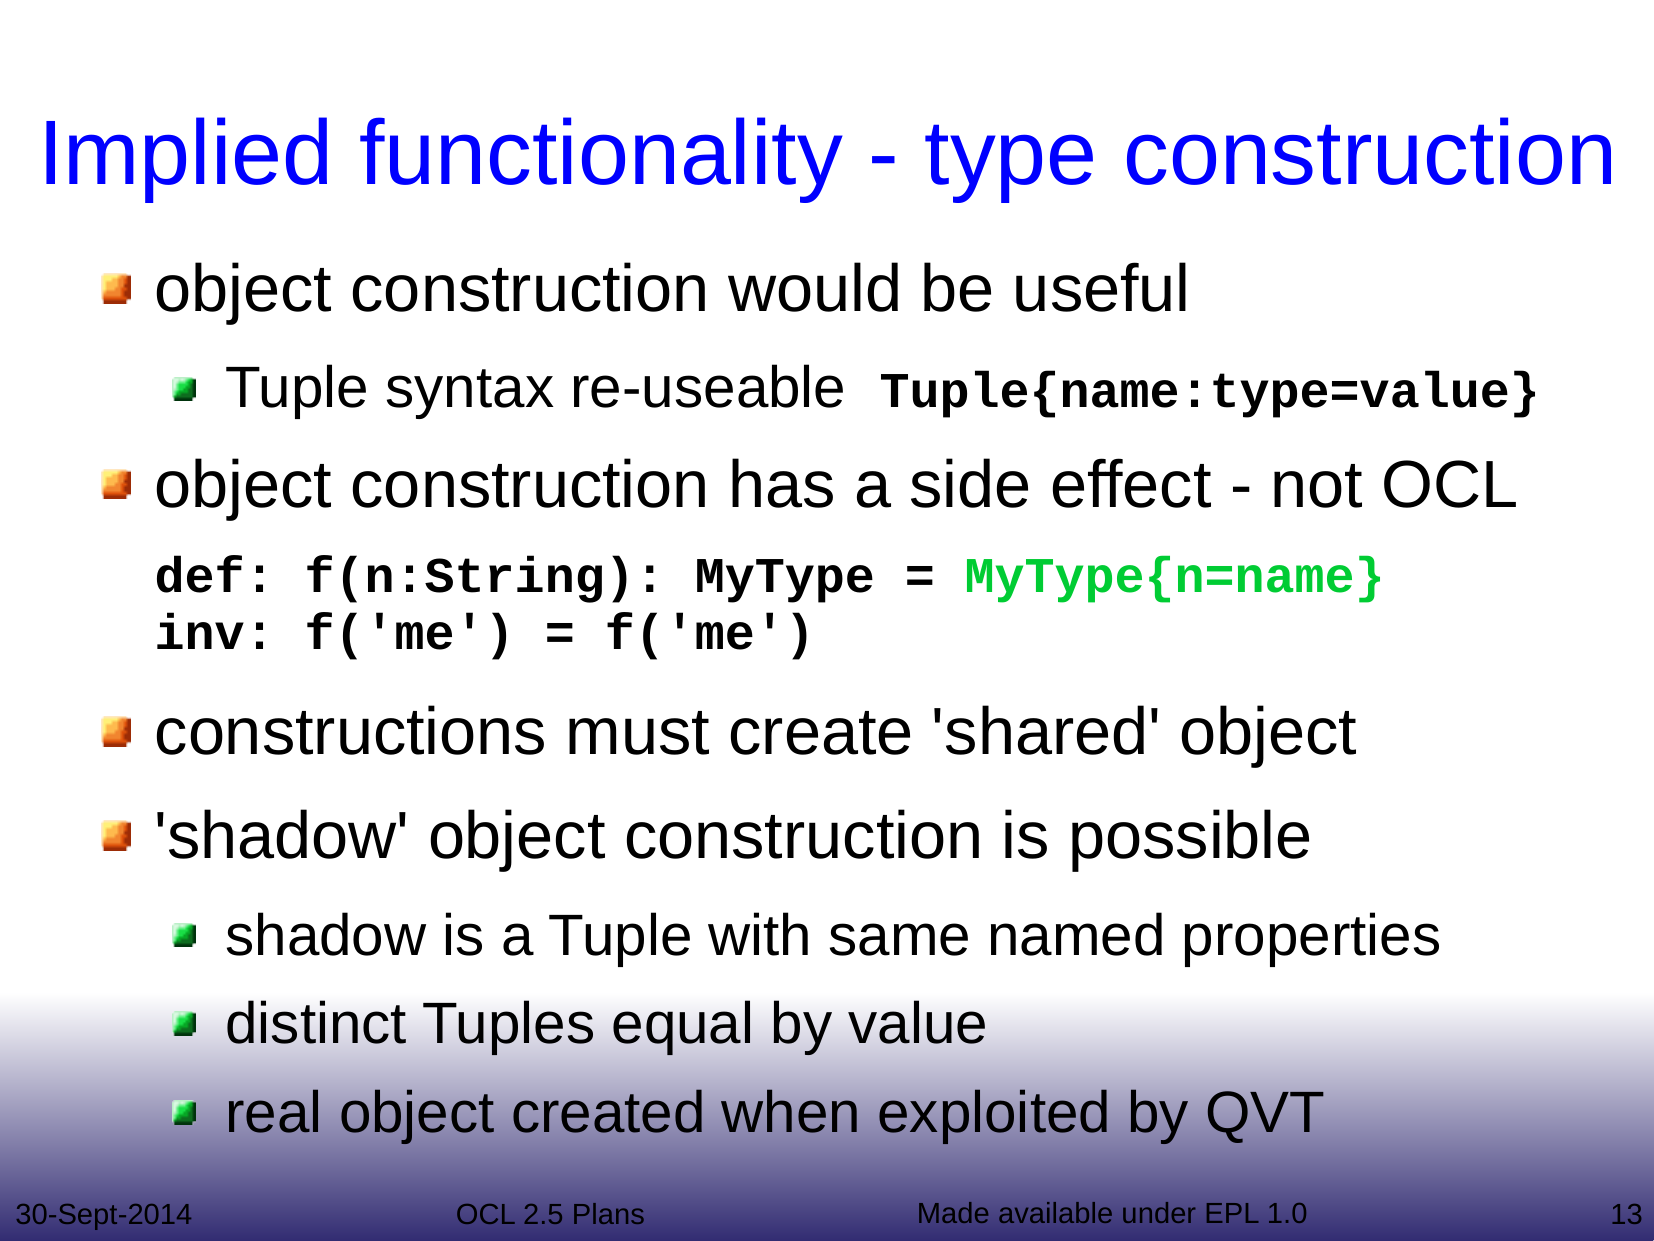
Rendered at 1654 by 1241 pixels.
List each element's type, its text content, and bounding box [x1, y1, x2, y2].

title Implied functionality - type construction [29, 49, 1629, 257]
list object construction would be useful Tuple syntax re-useable Tuple{name:type=value} object construction has a side effect - not OCL def: f(n:String): MyType = MyType{n=name} inv: f('me') = f('me') constructions must create 'shared' object 'shadow' object construction is possible shadow is a Tuple with same named properties distinct Tuples equal by value real object created when exploited by QVT [83, 250, 1572, 1144]
